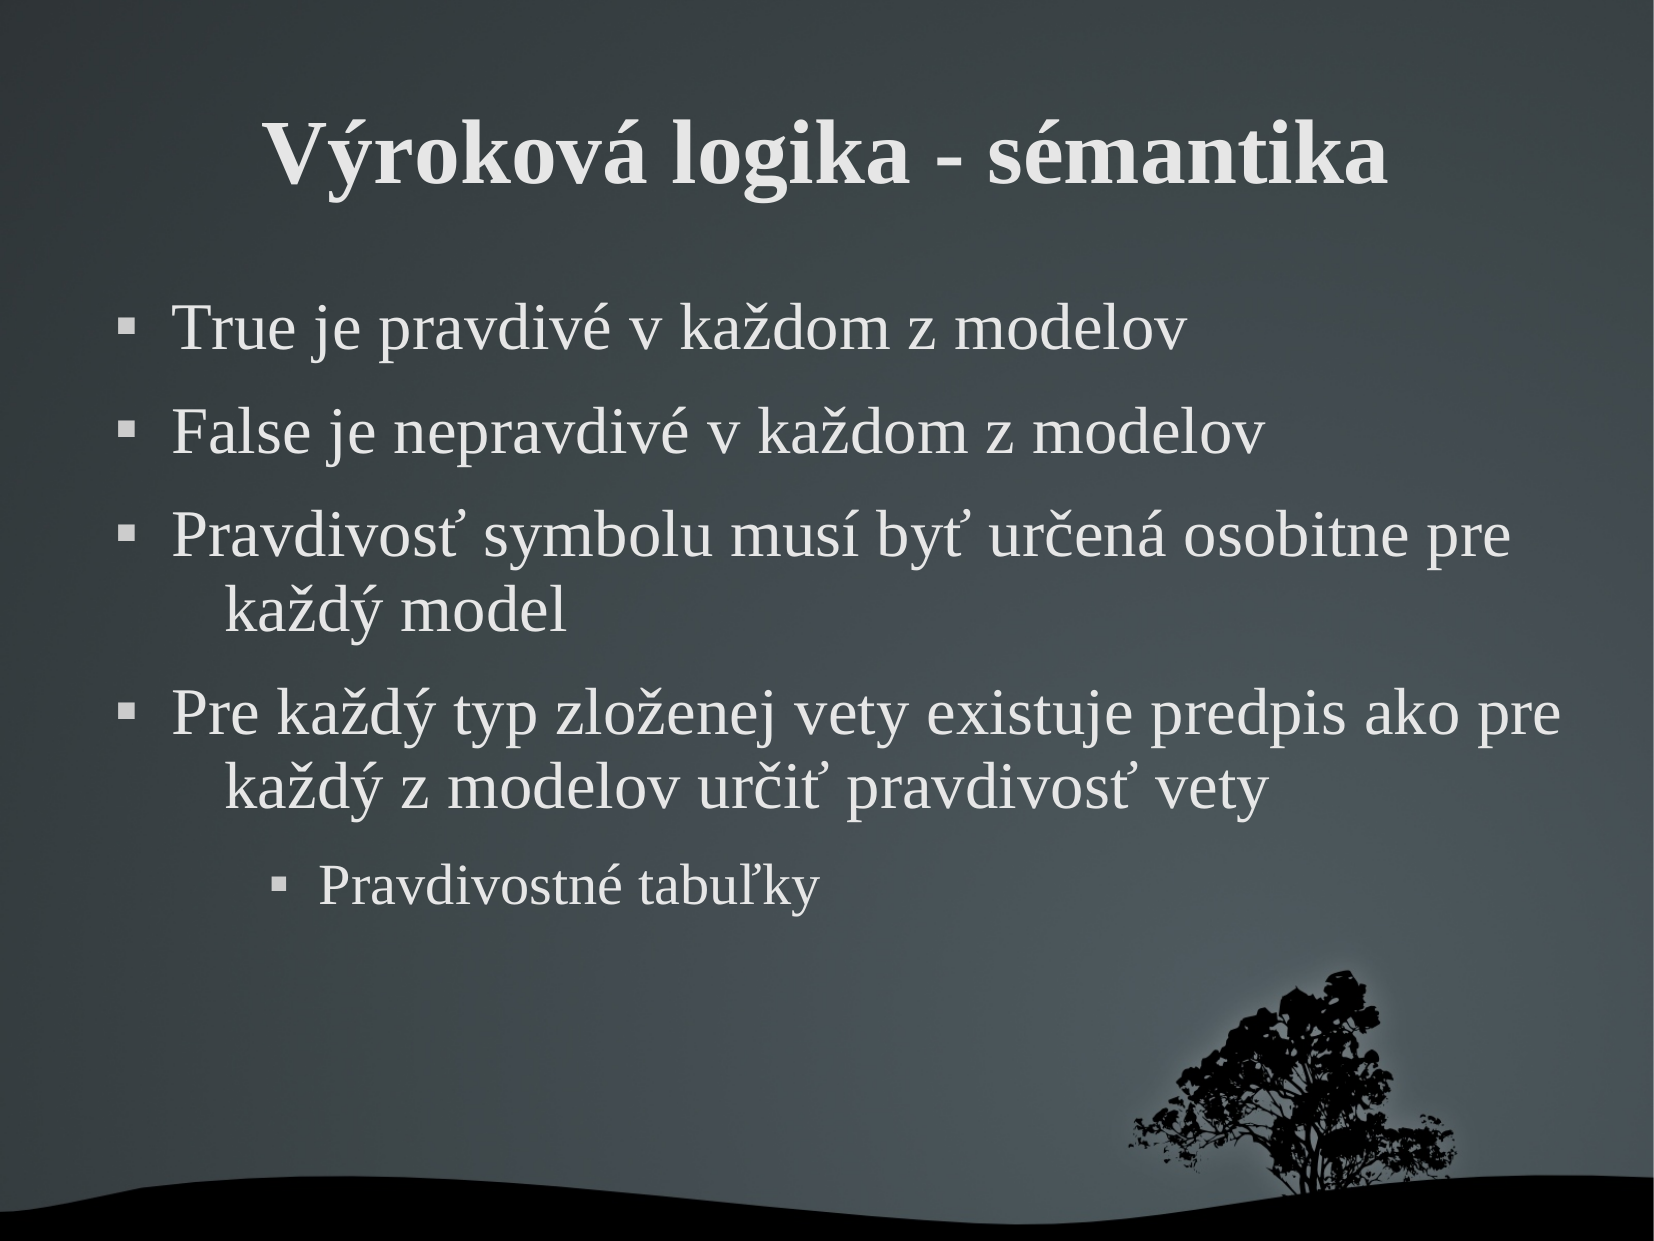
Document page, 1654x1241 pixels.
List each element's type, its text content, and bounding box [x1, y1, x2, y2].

picture [0, 0, 1654, 1241]
title Výroková logika - sémantika [82, 56, 1571, 250]
list True je pravdivé v každom z modelov False je nepravdivé v každom z modelov Pravdivosť symbolu musí byť určená osobitne pre každý model Pre každý typ zloženej vety existuje predpis ako pre každý z modelov určiť pravdivosť vety Pravdivostné tabuľky [82, 290, 1571, 1094]
